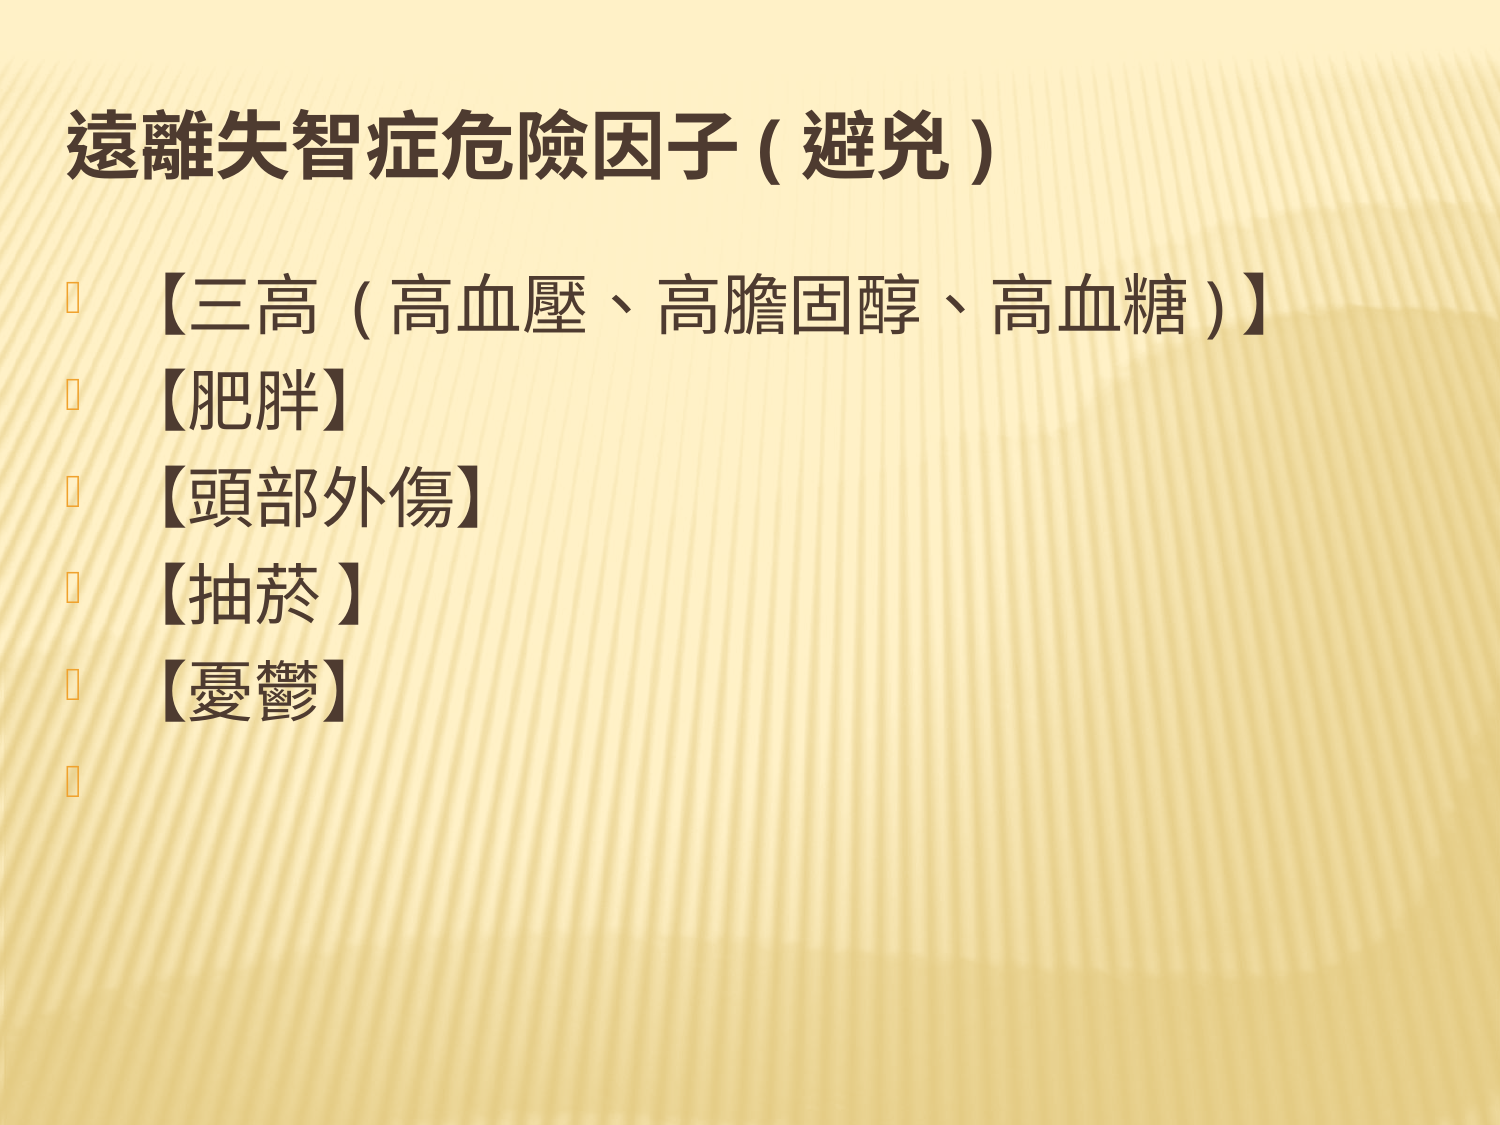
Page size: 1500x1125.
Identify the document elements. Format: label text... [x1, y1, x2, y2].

list 【三高 (高血壓、高膽固醇、高血糖)】 【肥胖】 【頭部外傷】 【抽菸 】 【憂鬱】 [50, 254, 1476, 998]
title 遠離失智症危險因子(避兇) [50, 75, 1476, 213]
